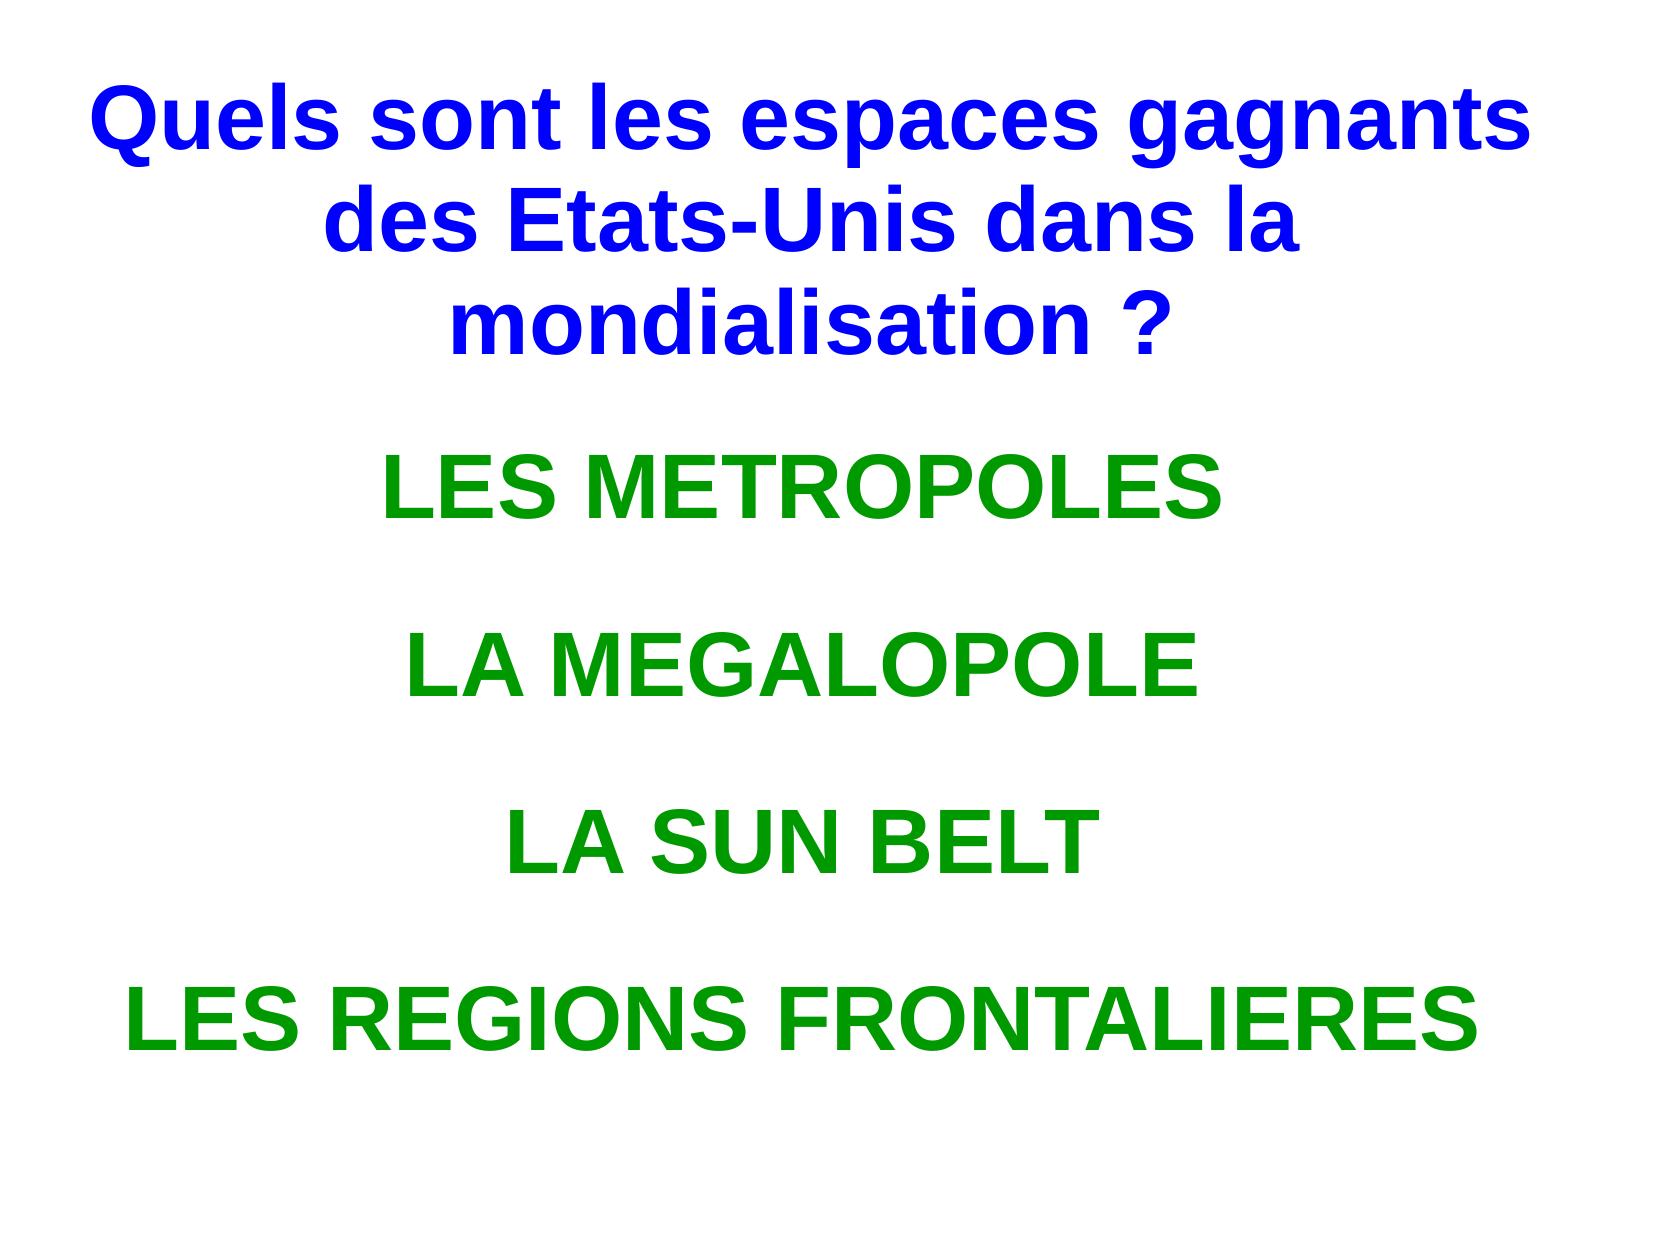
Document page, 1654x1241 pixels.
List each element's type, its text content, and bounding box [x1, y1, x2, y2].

title LES METROPOLES [59, 413, 1548, 562]
title LA MEGALOPOLE [59, 590, 1548, 739]
title LA SUN BELT [59, 767, 1548, 916]
text_box Quels sont les espaces gagnants des Etats-Unis dans la mondialisation ? [29, 59, 1595, 382]
title LES REGIONS FRONTALIERES [59, 944, 1548, 1093]
